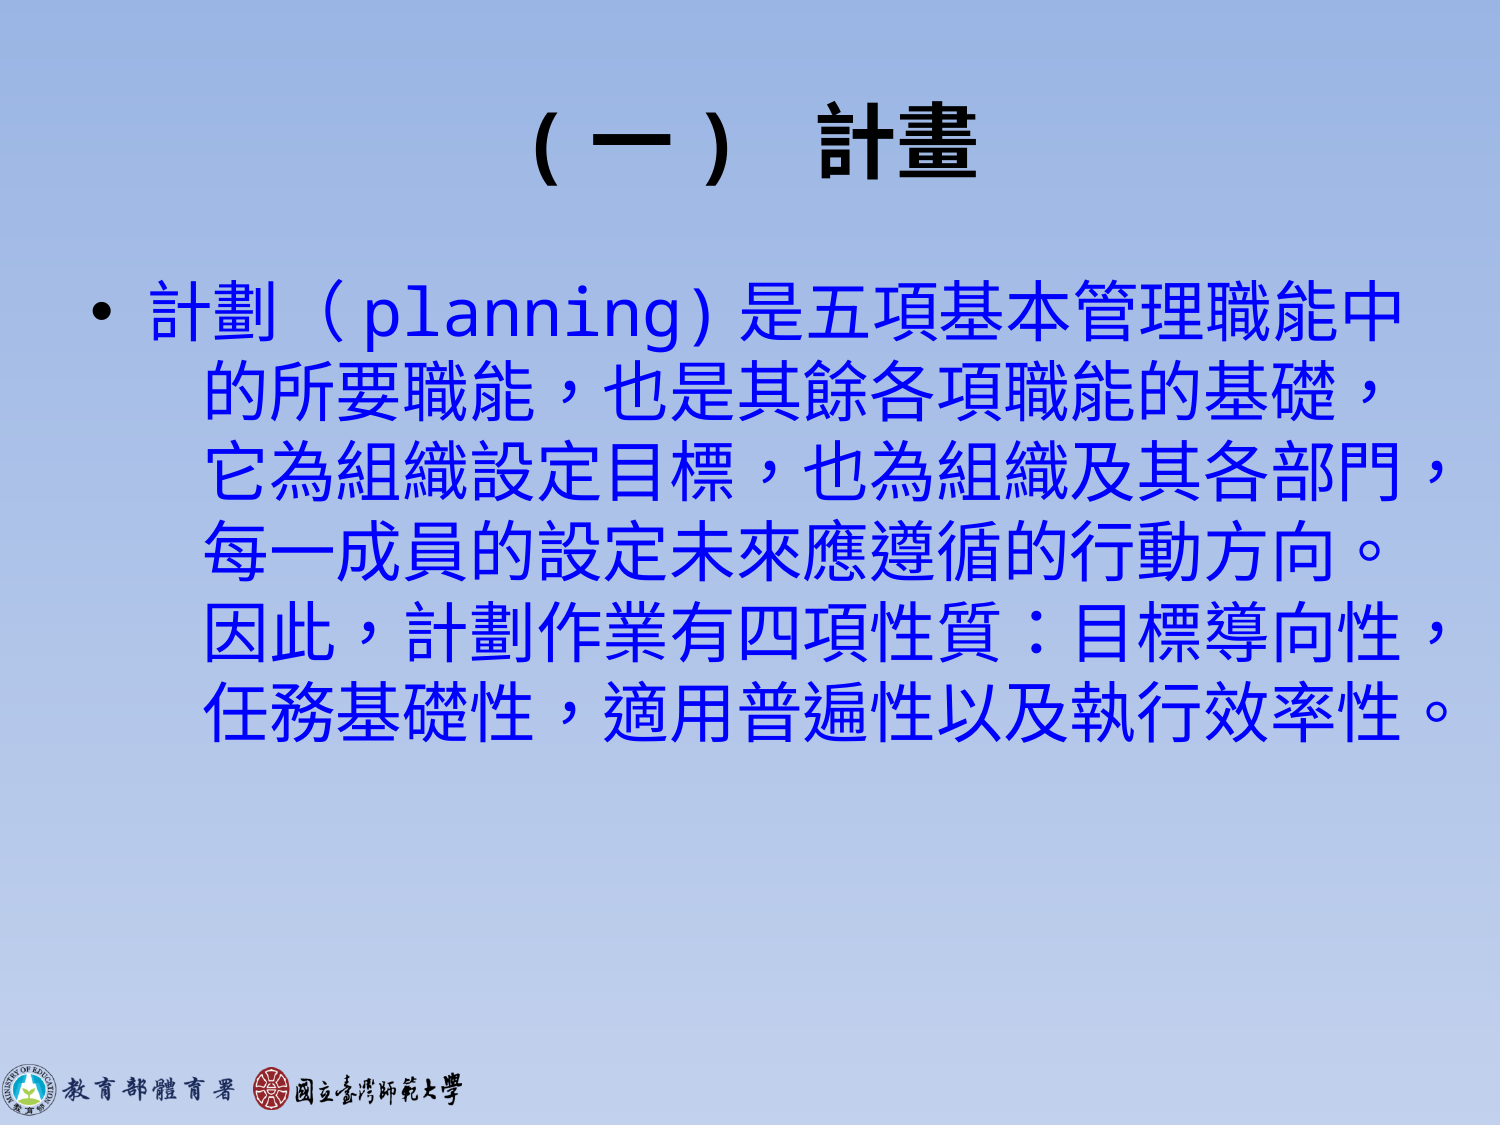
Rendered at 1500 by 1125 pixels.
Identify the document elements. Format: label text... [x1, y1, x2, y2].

list 計劃（planning)是五項基本管理職能中的所要職能，也是其餘各項職能的基礎，它為組織設定目標，也為組織及其各部門，每一成員的設定未來應遵循的行動方向。因此，計劃作業有四項性質：目標導向性，任務基礎性，適用普遍性以及執行效率性。 [75, 262, 1426, 1005]
title (一) 計畫 [75, 45, 1426, 233]
